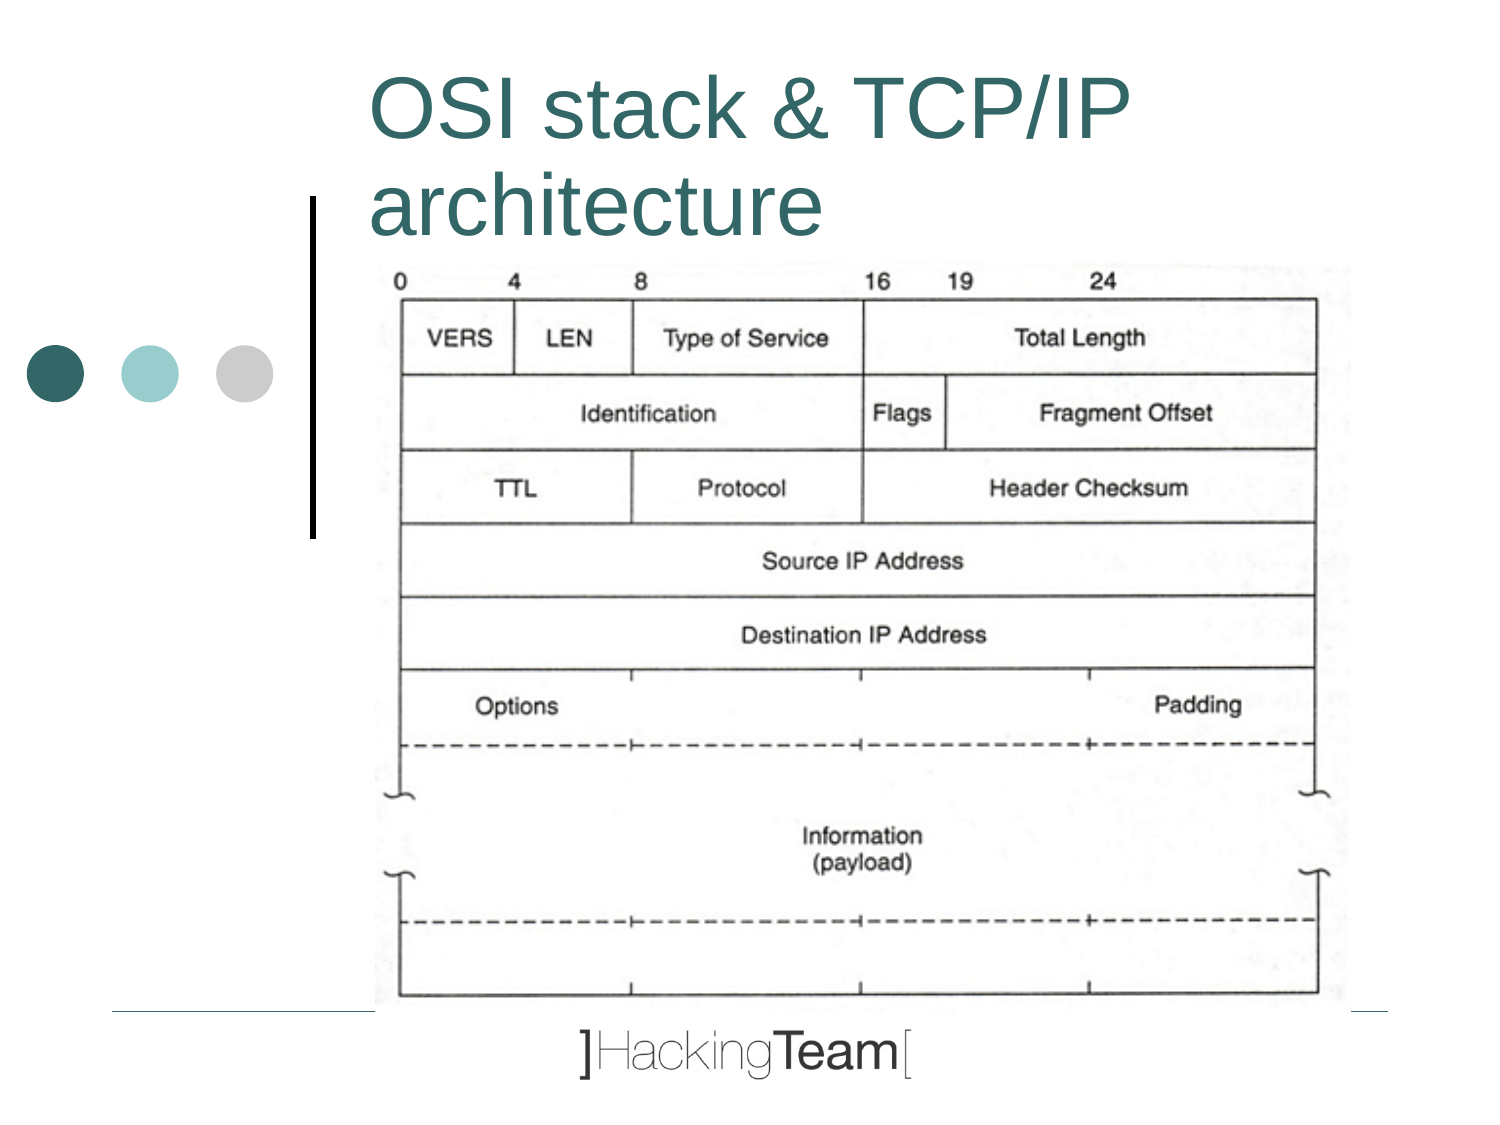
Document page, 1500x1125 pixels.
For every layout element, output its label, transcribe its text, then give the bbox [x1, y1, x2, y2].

picture [574, 1023, 916, 1084]
picture [375, 262, 1351, 1013]
title OSI stack & TCP/IP architecture [249, 38, 1401, 275]
